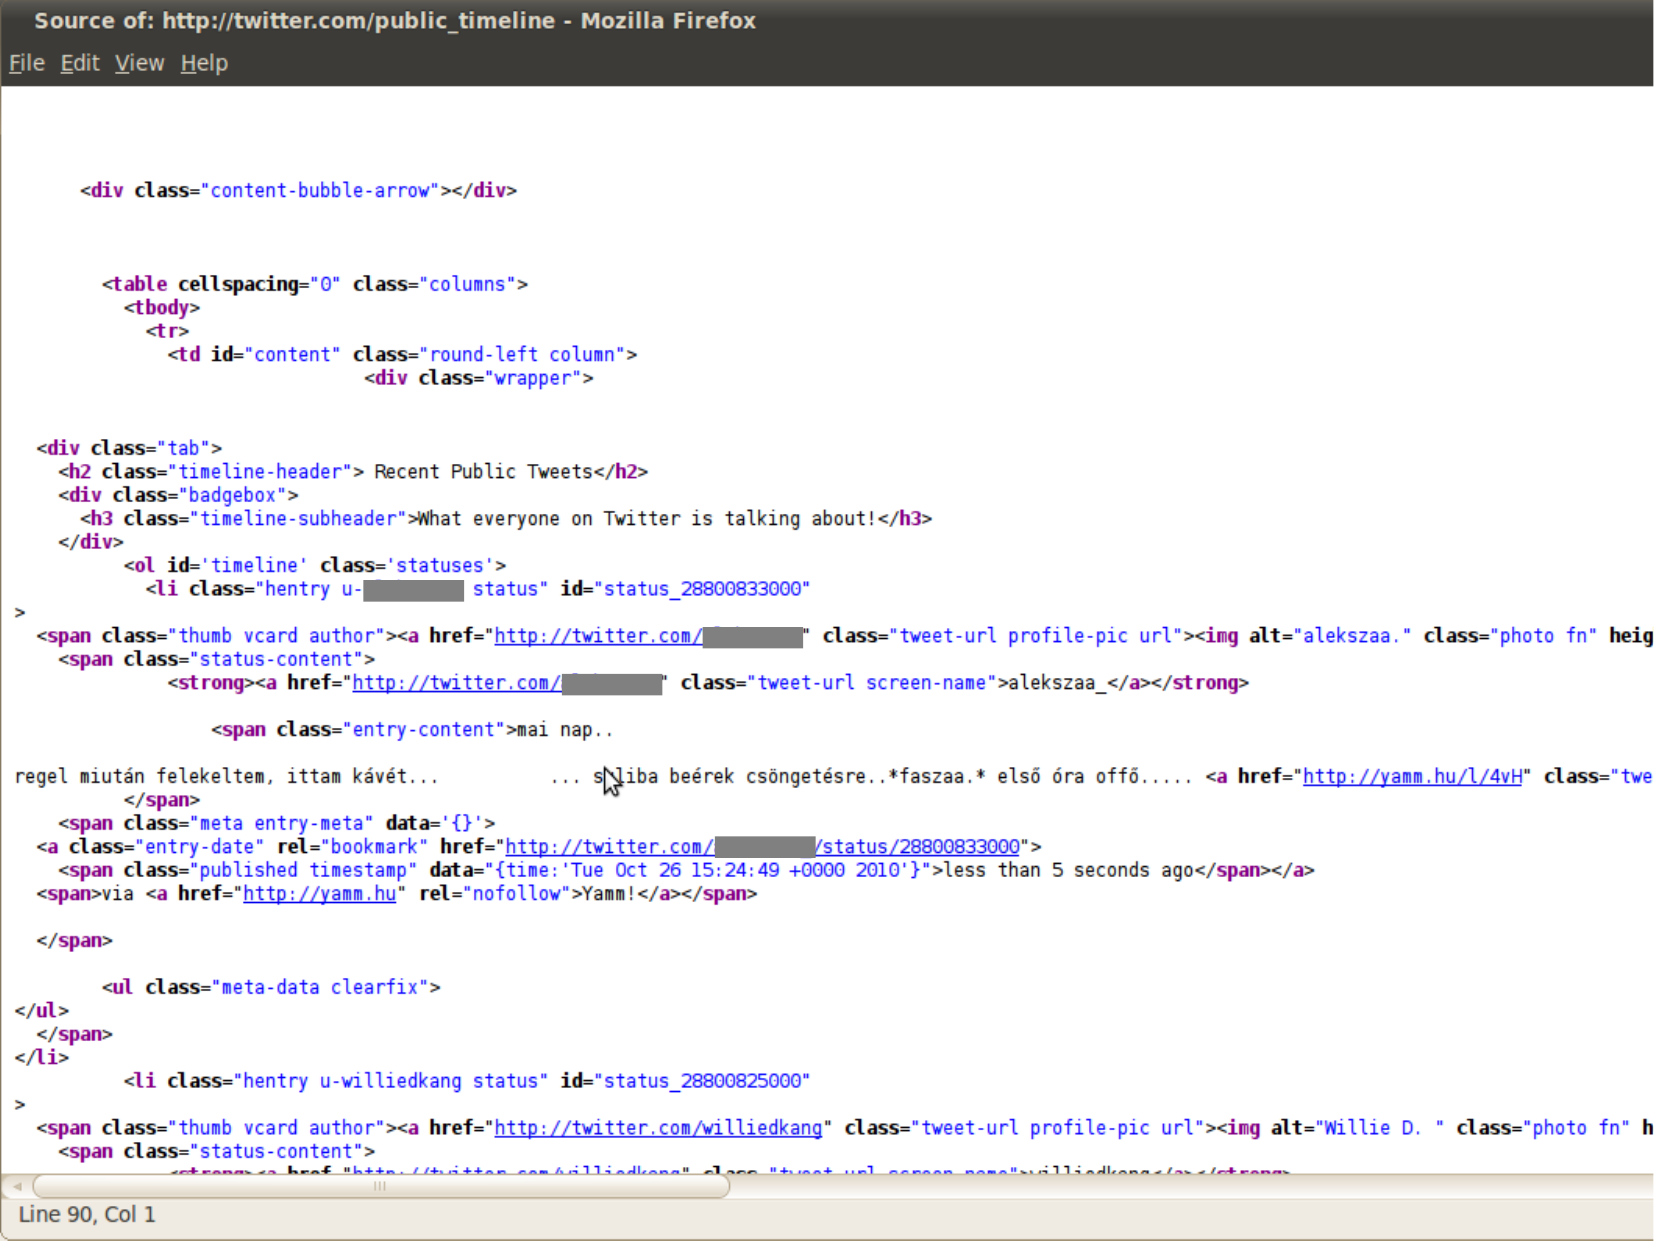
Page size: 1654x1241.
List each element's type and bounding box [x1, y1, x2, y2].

text_box [561, 673, 663, 696]
text_box [714, 836, 816, 858]
text_box [702, 627, 804, 649]
text_box [363, 580, 465, 602]
picture [0, 0, 1654, 1241]
